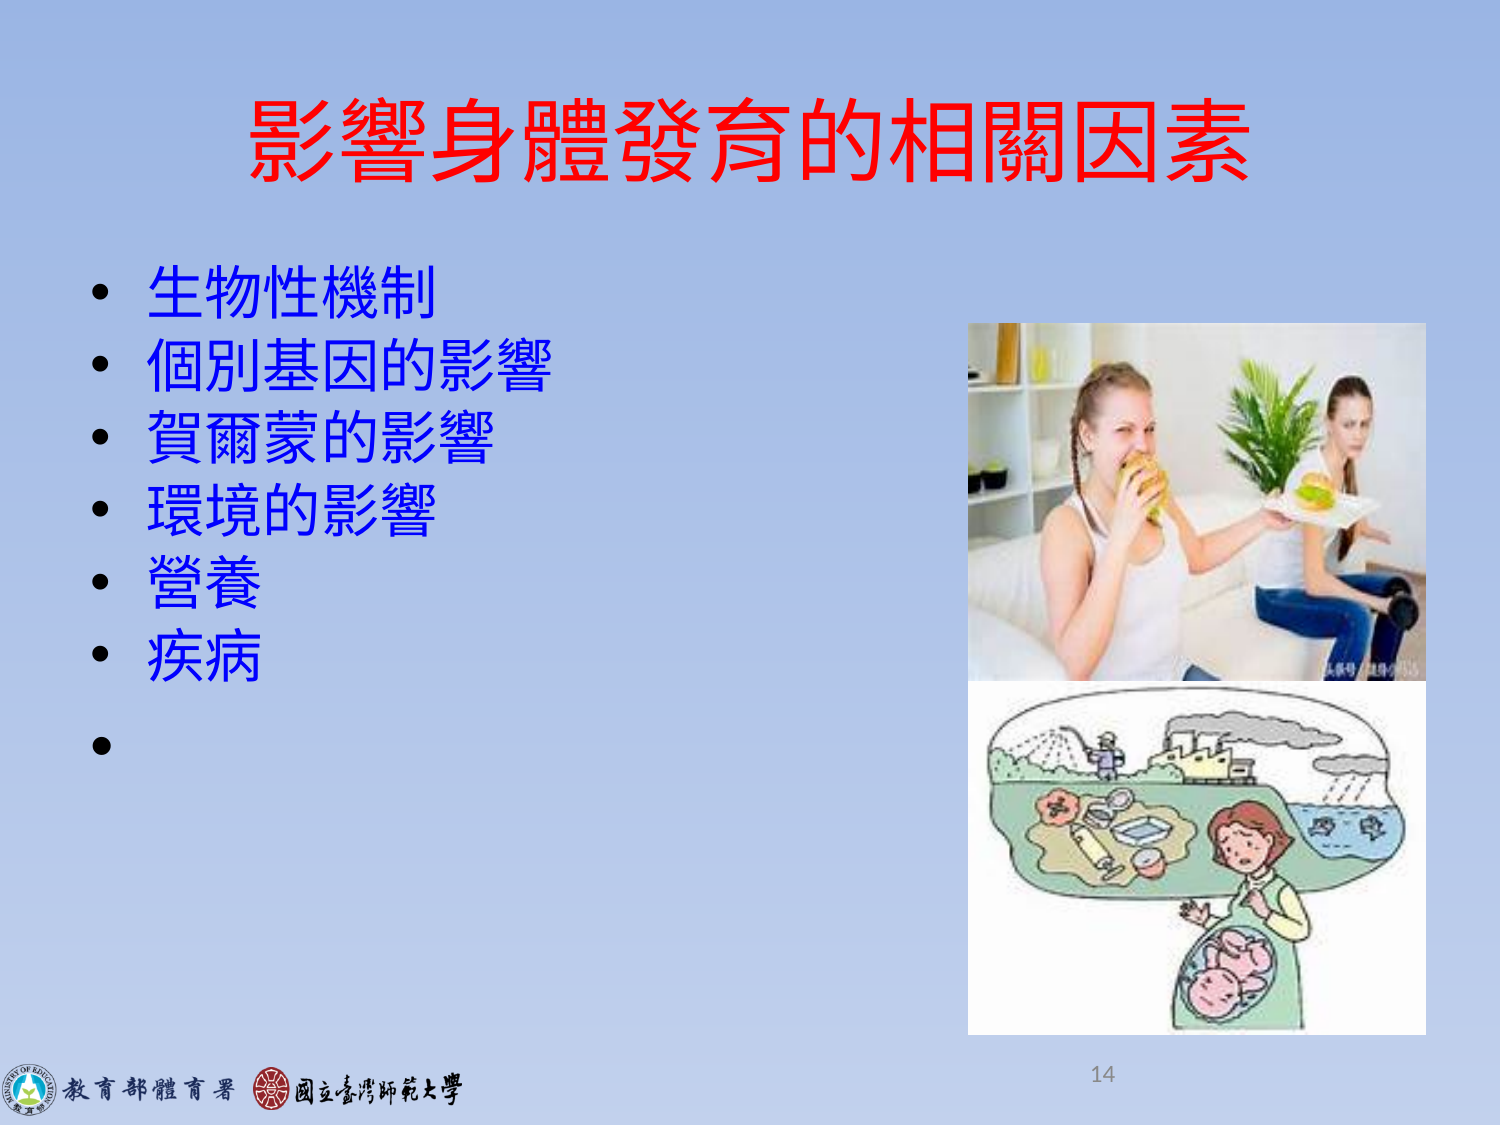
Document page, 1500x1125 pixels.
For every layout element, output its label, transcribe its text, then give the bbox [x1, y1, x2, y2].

picture [968, 323, 1426, 1035]
title 影響身體發育的相關因素 [75, 45, 1426, 233]
list 生物性機制 個別基因的影響 賀爾蒙的影響 環境的影響 營養 疾病 [75, 262, 1426, 1005]
text_box [1074, 1042, 1426, 1103]
